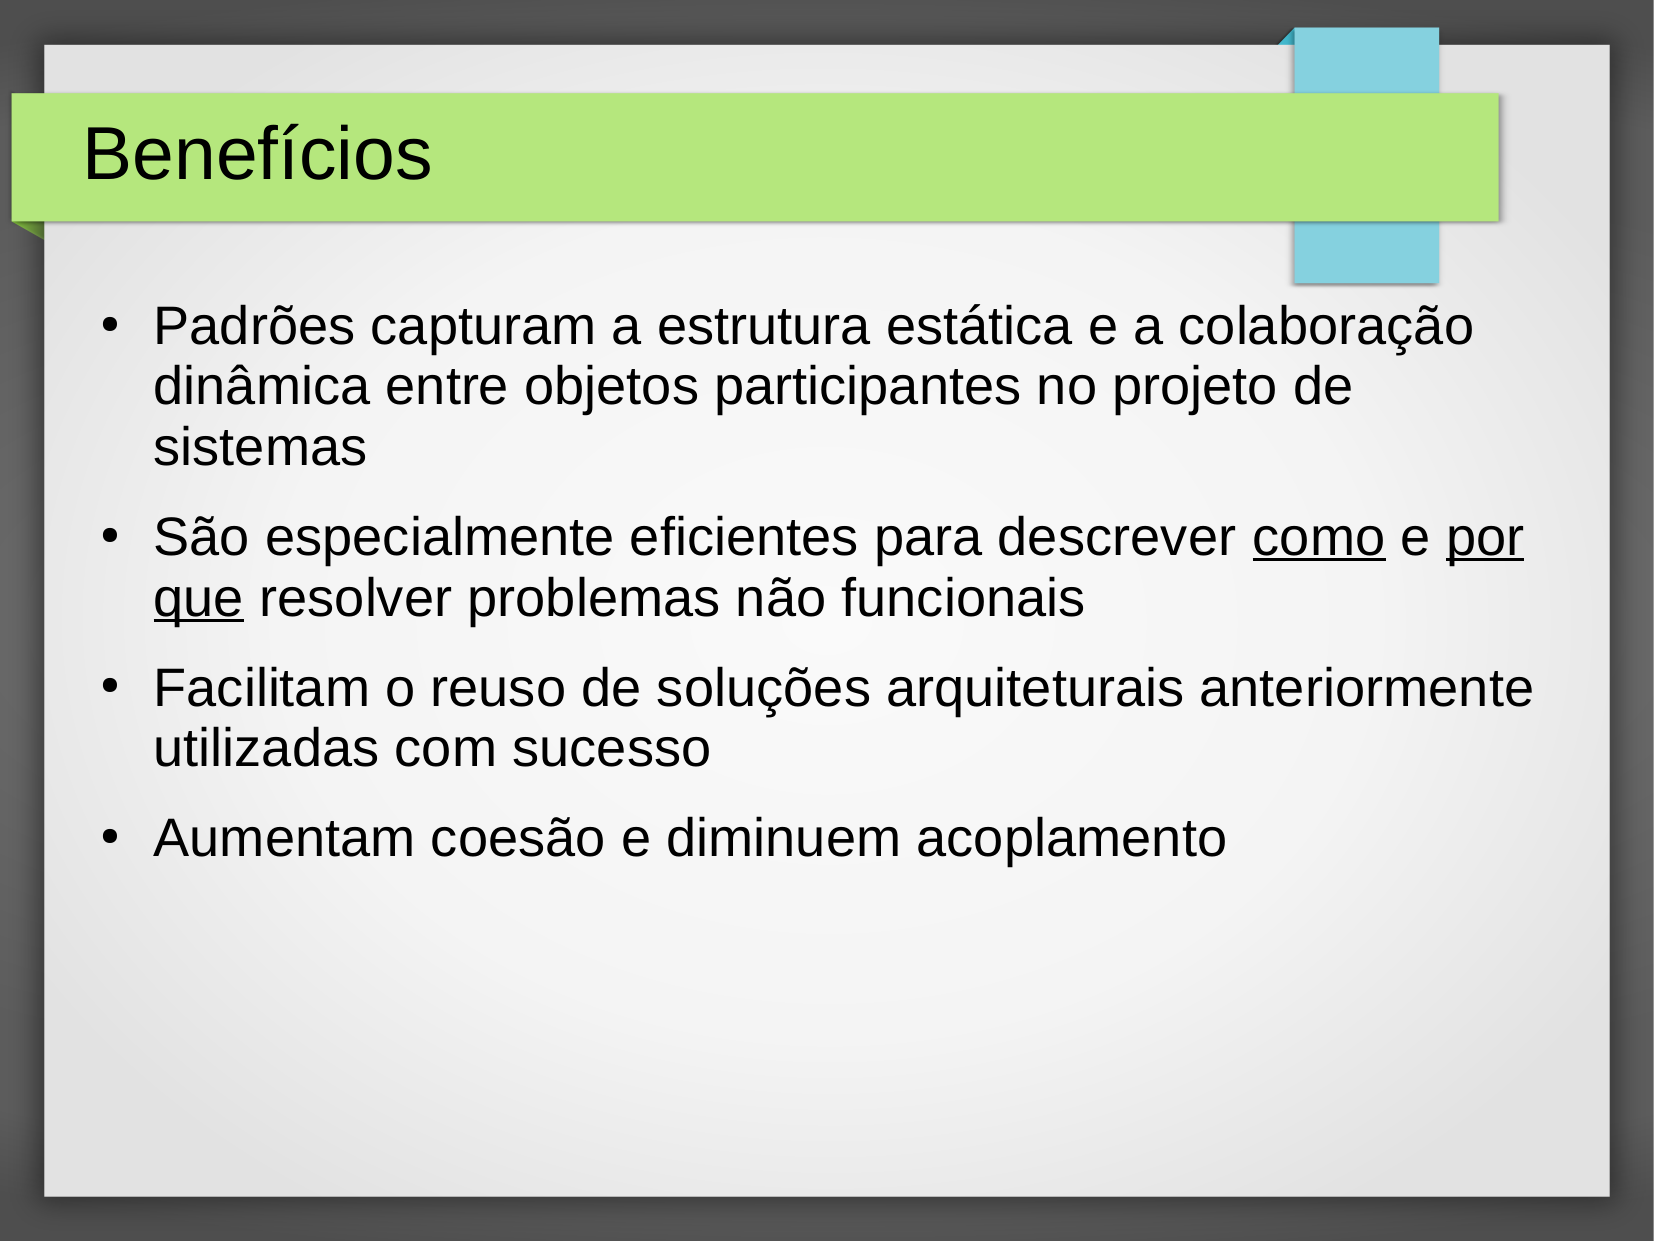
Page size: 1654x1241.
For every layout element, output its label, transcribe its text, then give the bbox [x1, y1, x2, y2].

picture [0, 0, 1654, 1241]
list Padrões capturam a estrutura estática e a colaboração dinâmica entre objetos participantes no projeto de sistemas São especialmente eficientes para descrever como e por que resolver problemas não funcionais Facilitam o reuso de soluções arquiteturais anteriormente utilizadas com sucesso Aumentam coesão e diminuem acoplamento [82, 295, 1571, 1015]
title Benefícios [82, 94, 1264, 213]
